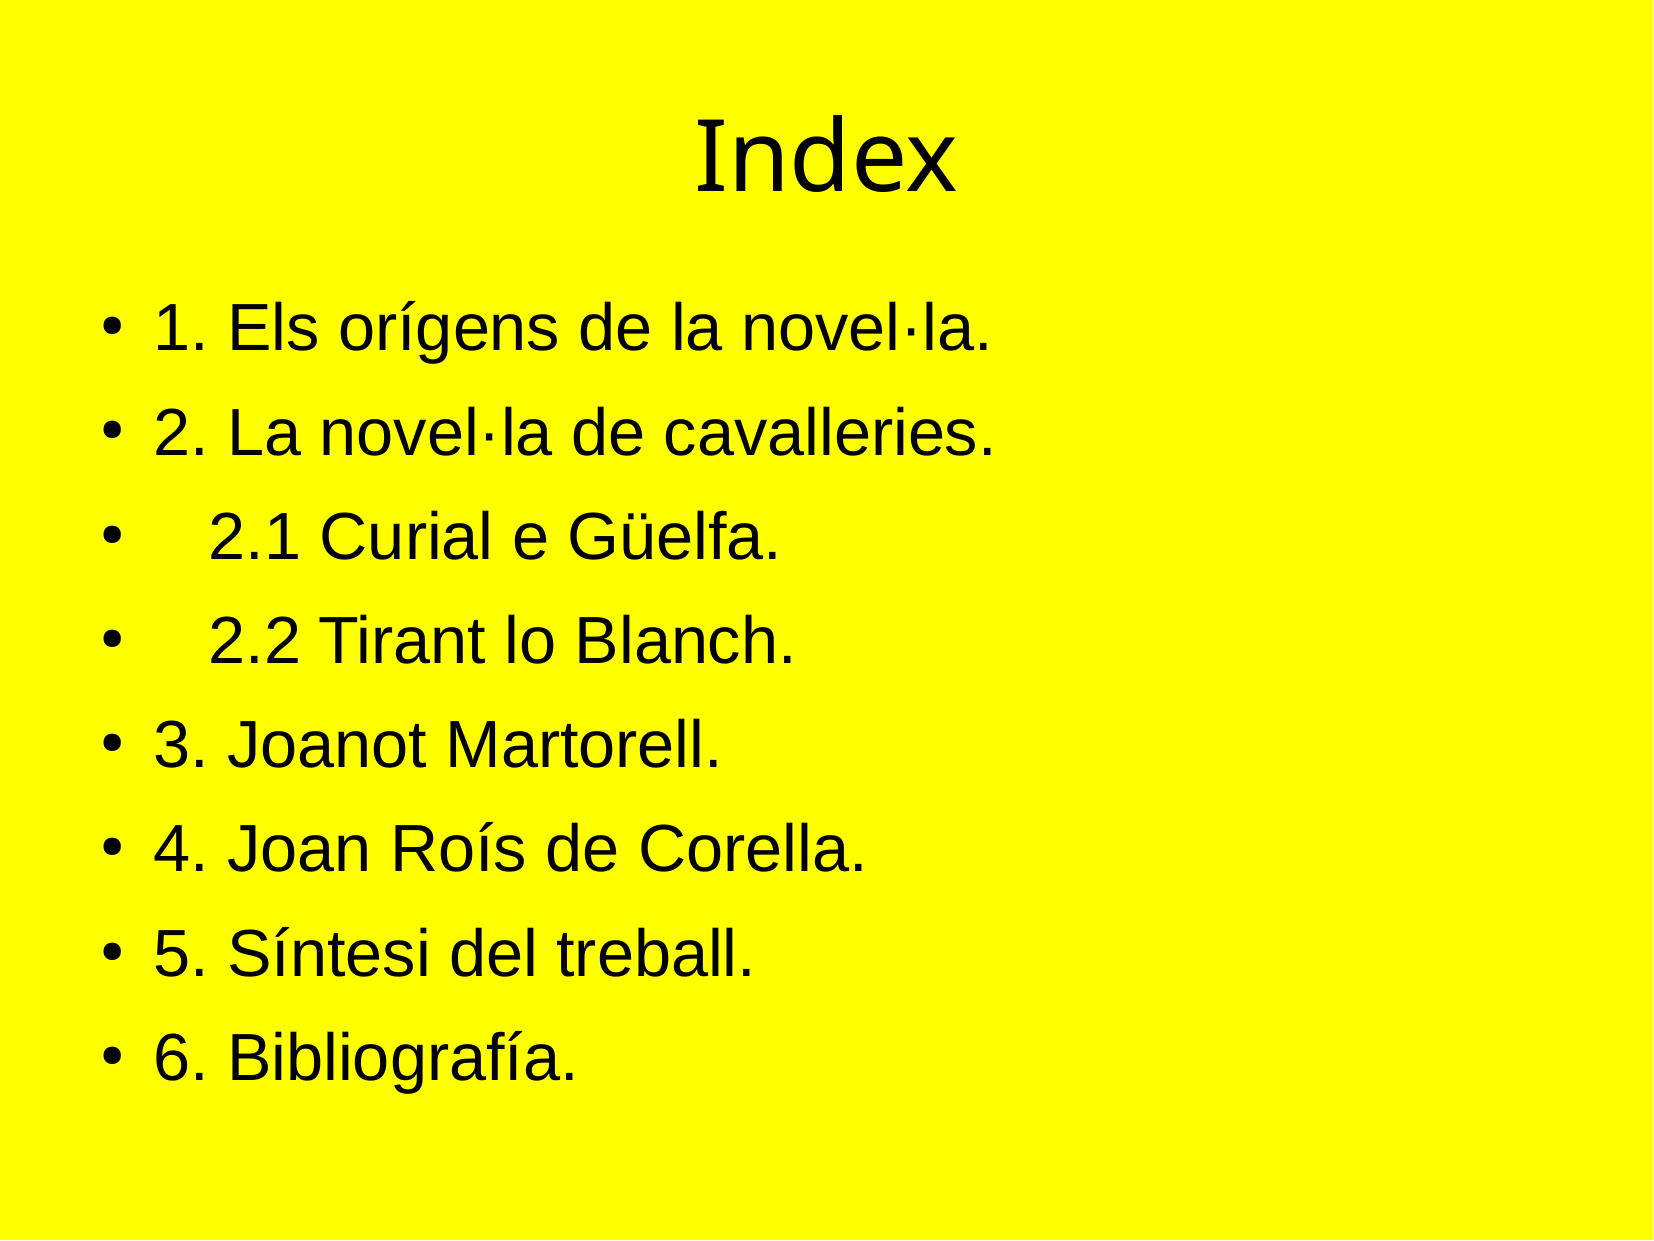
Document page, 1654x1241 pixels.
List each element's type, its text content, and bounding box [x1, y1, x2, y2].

list 1. Els orígens de la novel·la. 2. La novel·la de cavalleries. 2.1 Curial e Güelfa. 2.2 Tirant lo Blanch. 3. Joanot Martorell. 4. Joan Roís de Corella. 5. Síntesi del treball. 6. Bibliografía. [82, 290, 1571, 1109]
title Index [82, 49, 1571, 257]
